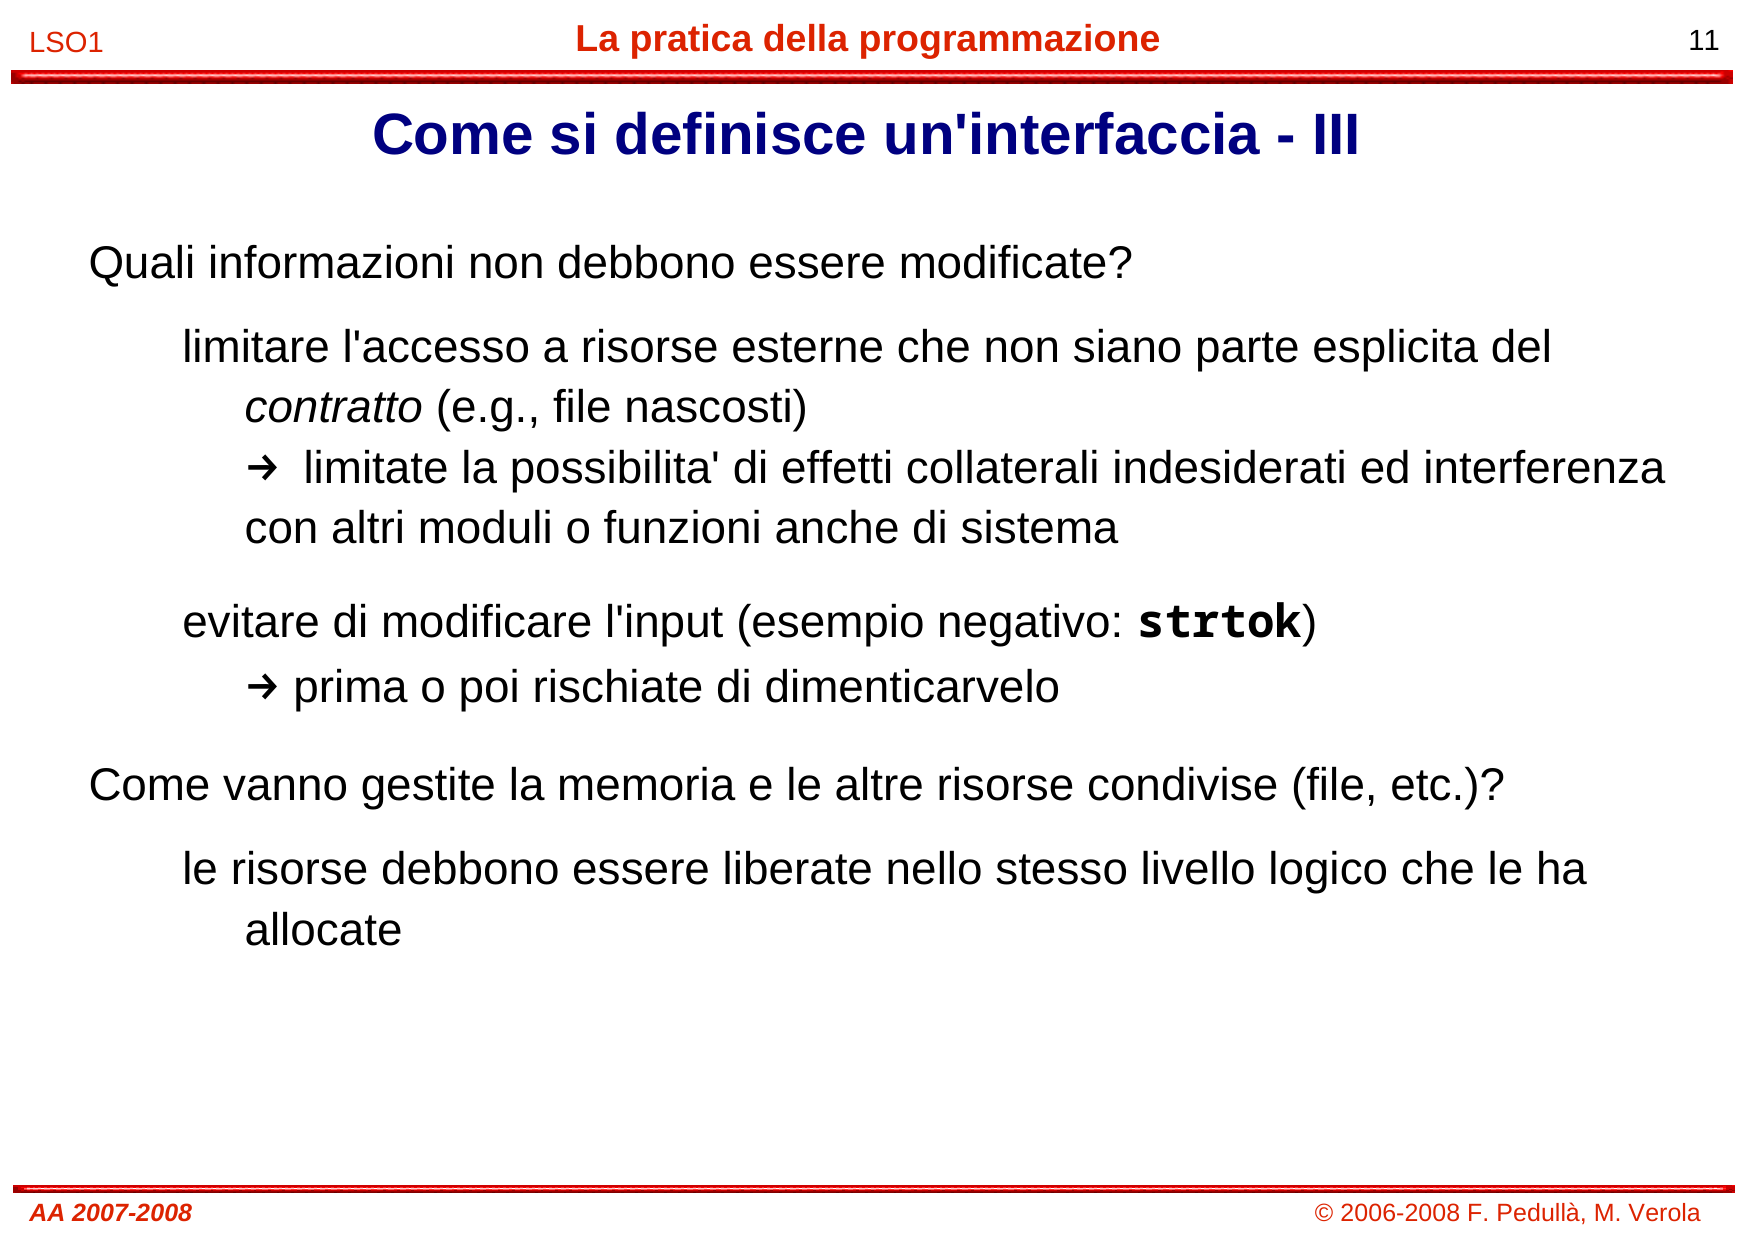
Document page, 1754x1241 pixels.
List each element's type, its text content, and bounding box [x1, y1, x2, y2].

picture [13, 1185, 1735, 1193]
list Quali informazioni non debbono essere modificate? limitare l'accesso a risorse esterne che non siano parte esplicita del contratto (e.g., file nascosti) → limitate la possibilita' di effetti collaterali indesiderati ed interferenza con altri moduli o funzioni anche di sistema evitare di modificare l'input (esempio negativo: strtok) → prima o poi rischiate di dimenticarvelo Come vanno gestite la memoria e le altre risorse condivise (file, etc.)? le risorse debbono essere liberate nello stesso livello logico che le ha allocate [88, 233, 1671, 1088]
text_box Come si definisce un'interfaccia - III [333, 98, 1401, 187]
picture [11, 70, 1733, 84]
